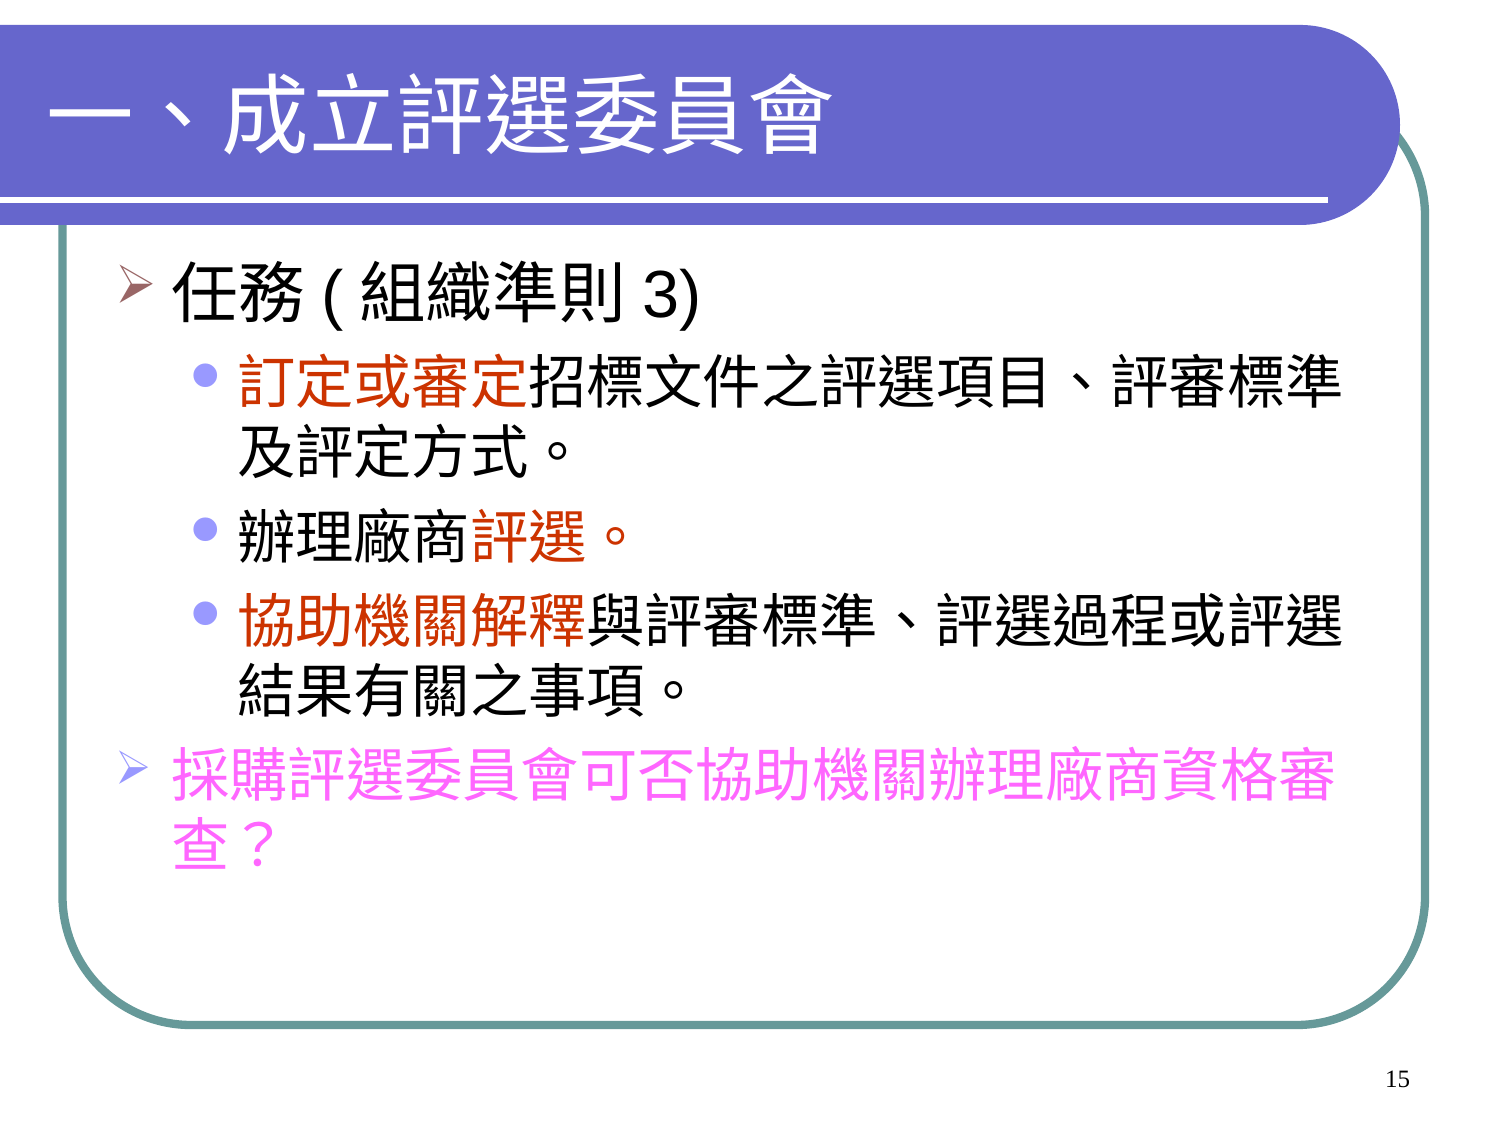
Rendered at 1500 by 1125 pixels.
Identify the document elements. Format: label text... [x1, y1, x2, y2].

list 任務(組織準則3) 訂定或審定招標文件之評選項目、評審標準及評定方式。 辦理廠商評選。 協助機關解釋與評審標準、評選過程或評選結果有關之事項。 採購評選委員會可否協助機關辦理廠商資格審查？ [100, 243, 1401, 1028]
title 一、成立評選委員會 [31, 37, 1347, 188]
text_box <編號> [1074, 1025, 1426, 1101]
